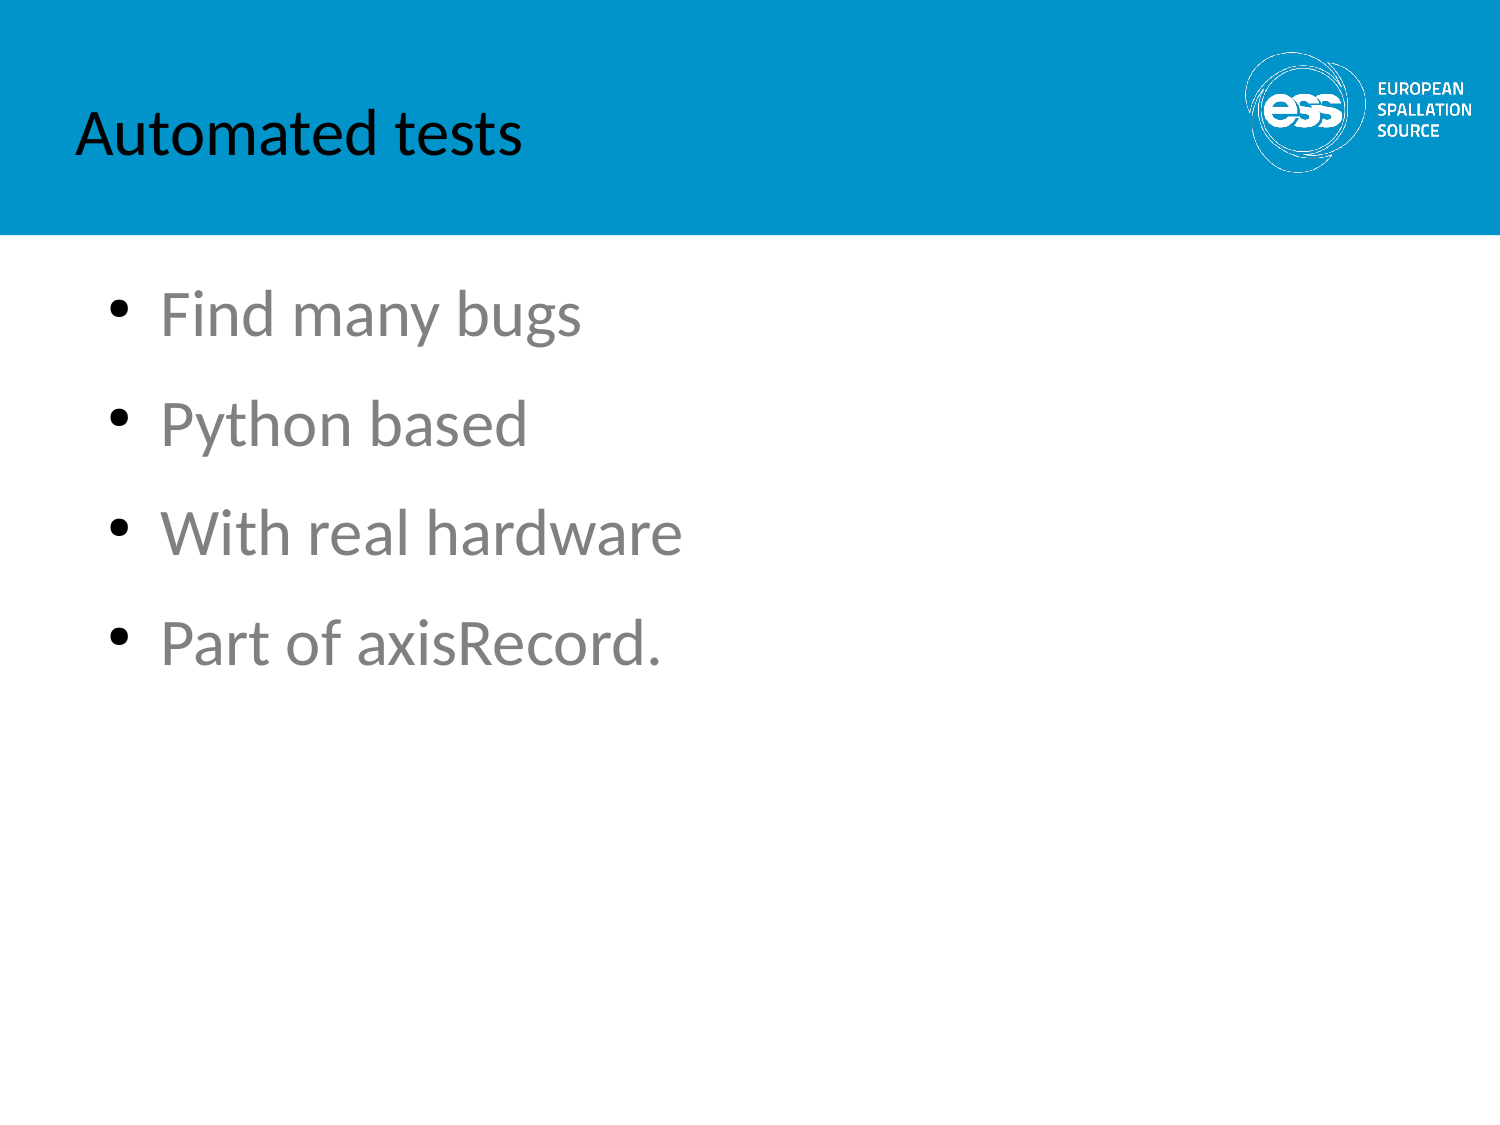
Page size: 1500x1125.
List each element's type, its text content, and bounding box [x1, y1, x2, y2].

picture [1422, 125, 1428, 134]
picture [1389, 104, 1393, 115]
picture [1436, 104, 1444, 115]
list Find many bugs Python based With real hardware Part of axisRecord. [75, 262, 1426, 1005]
picture [1454, 83, 1458, 94]
picture [1432, 125, 1438, 136]
picture [1379, 83, 1385, 94]
title Automated tests [75, 45, 1247, 233]
picture [1418, 104, 1423, 115]
picture [1264, 94, 1342, 127]
picture [1409, 104, 1415, 115]
picture [1423, 83, 1430, 94]
picture [1443, 86, 1450, 93]
picture [1398, 109, 1406, 115]
picture [1400, 83, 1407, 94]
